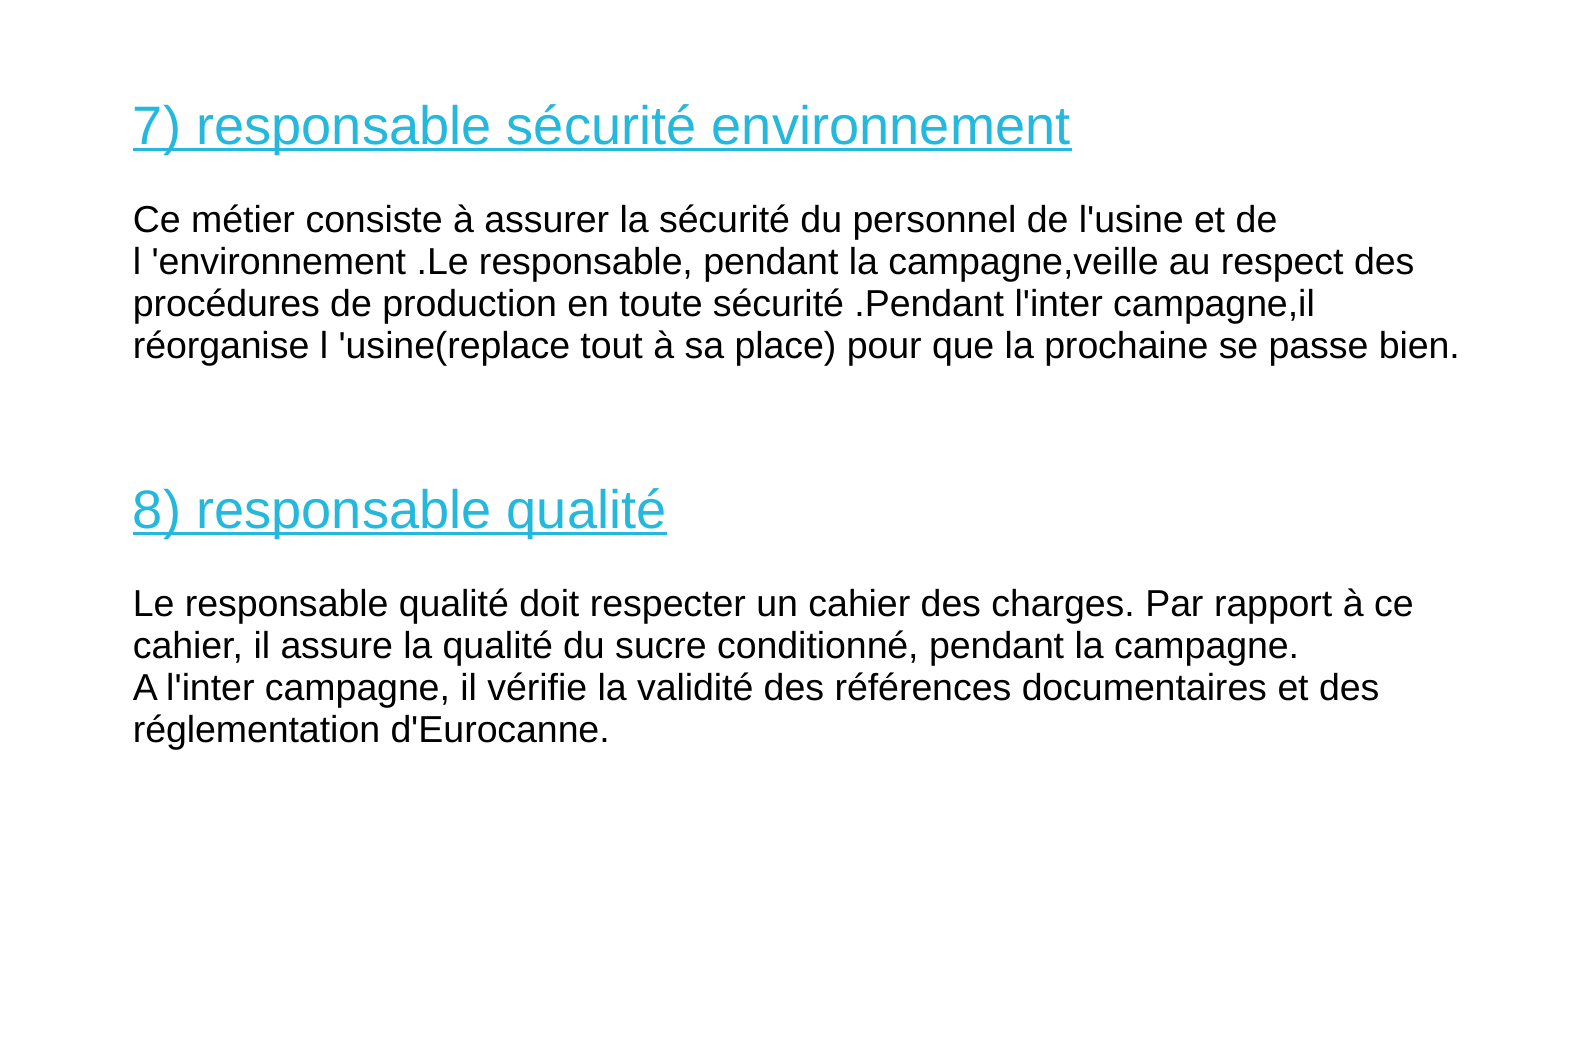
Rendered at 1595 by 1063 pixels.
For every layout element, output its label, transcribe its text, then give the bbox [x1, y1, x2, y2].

text_box 8) responsable qualité Le responsable qualité doit respecter un cahier des charges. Par rapport à ce cahier, il assure la qualité du sucre conditionné, pendant la campagne. A l'inter campagne, il vérifie la validité des références documentaires et des réglementation d'Eurocanne. [118, 472, 1506, 759]
text_box 7) responsable sécurité environnement Ce métier consiste à assurer la sécurité du personnel de l'usine et de l 'environnement .Le responsable, pendant la campagne,veille au respect des procédures de production en toute sécurité .Pendant l'inter campagne,il réorganise l 'usine(replace tout à sa place) pour que la prochaine se passe bien. [118, 88, 1477, 375]
